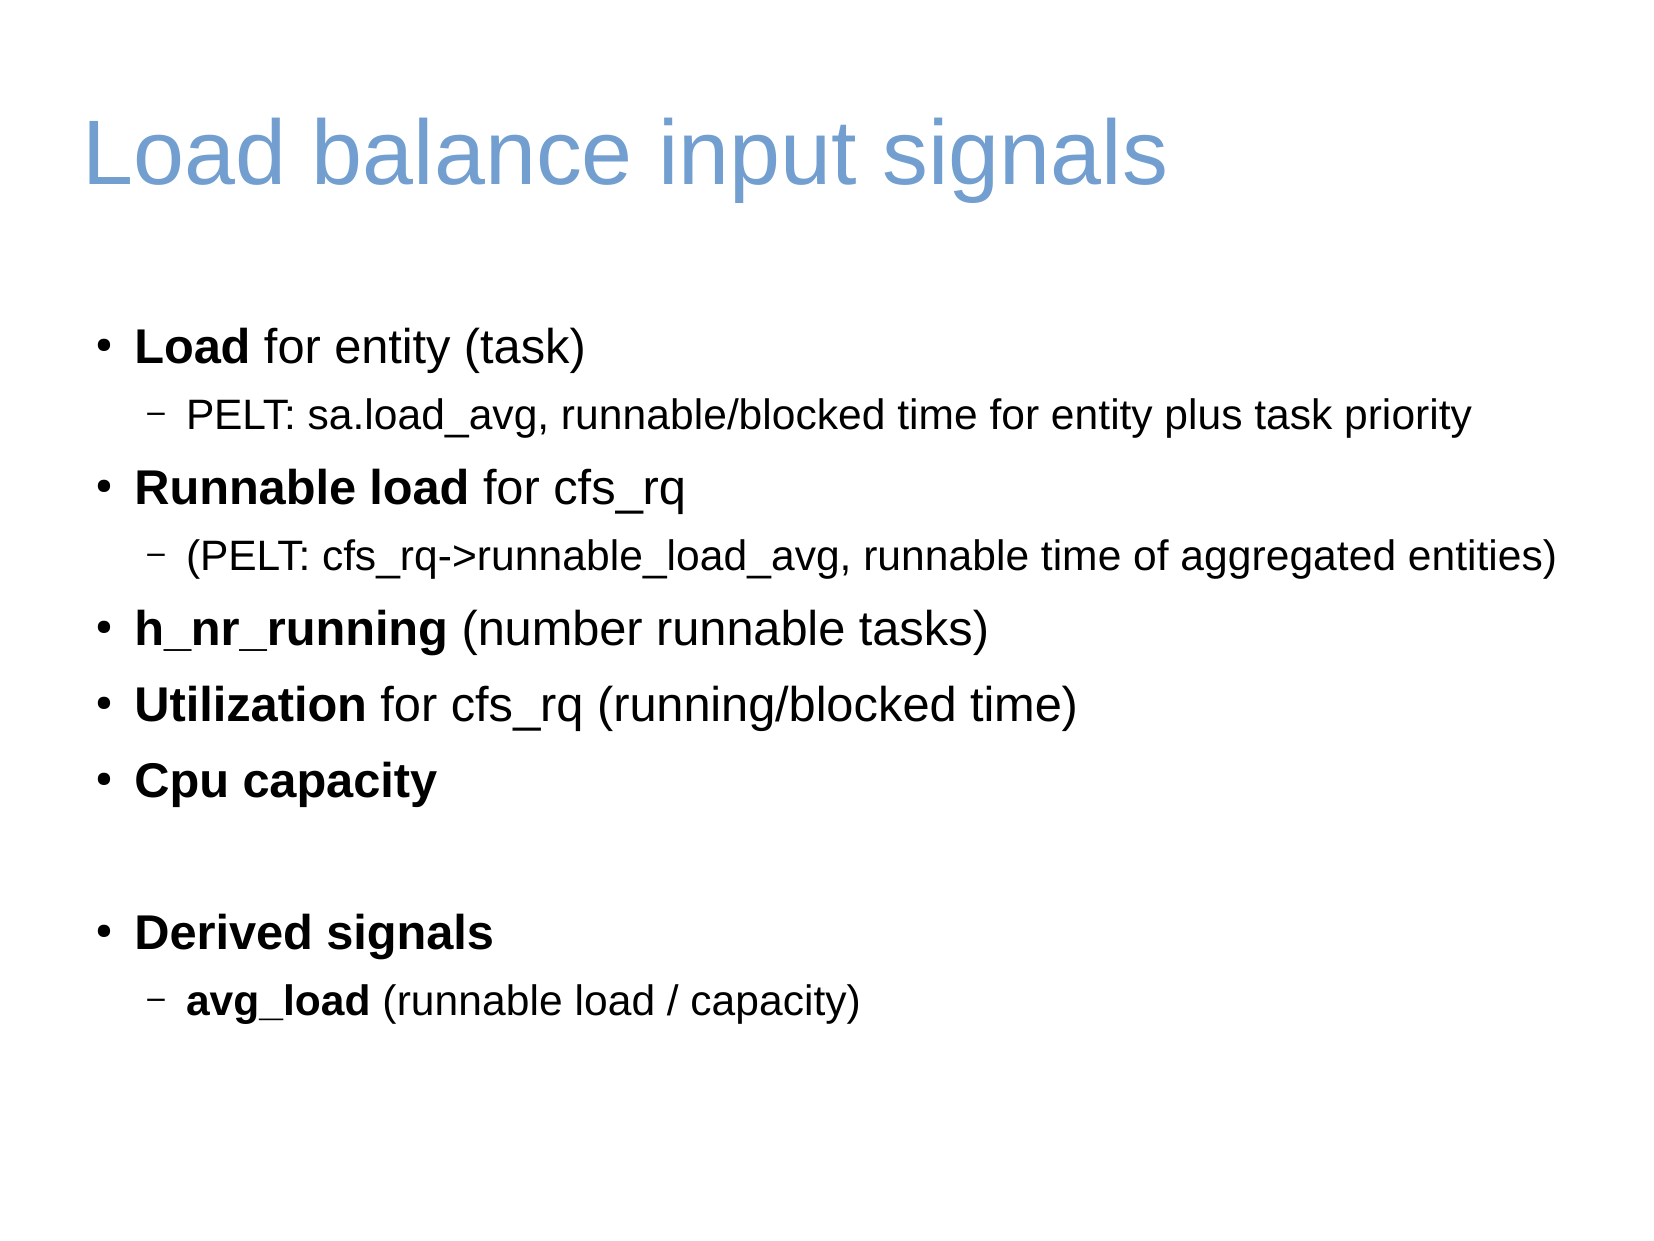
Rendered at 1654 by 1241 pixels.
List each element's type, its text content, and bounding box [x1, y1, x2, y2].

title Load balance input signals [82, 49, 1571, 257]
list Load for entity (task) PELT: sa.load_avg, runnable/blocked time for entity plus task priority Runnable load for cfs_rq (PELT: cfs_rq->runnable_load_avg, runnable time of aggregated entities) h_nr_running (number runnable tasks) Utilization for cfs_rq (running/blocked time) Cpu capacity Derived signals avg_load (runnable load / capacity) [82, 319, 1571, 1039]
